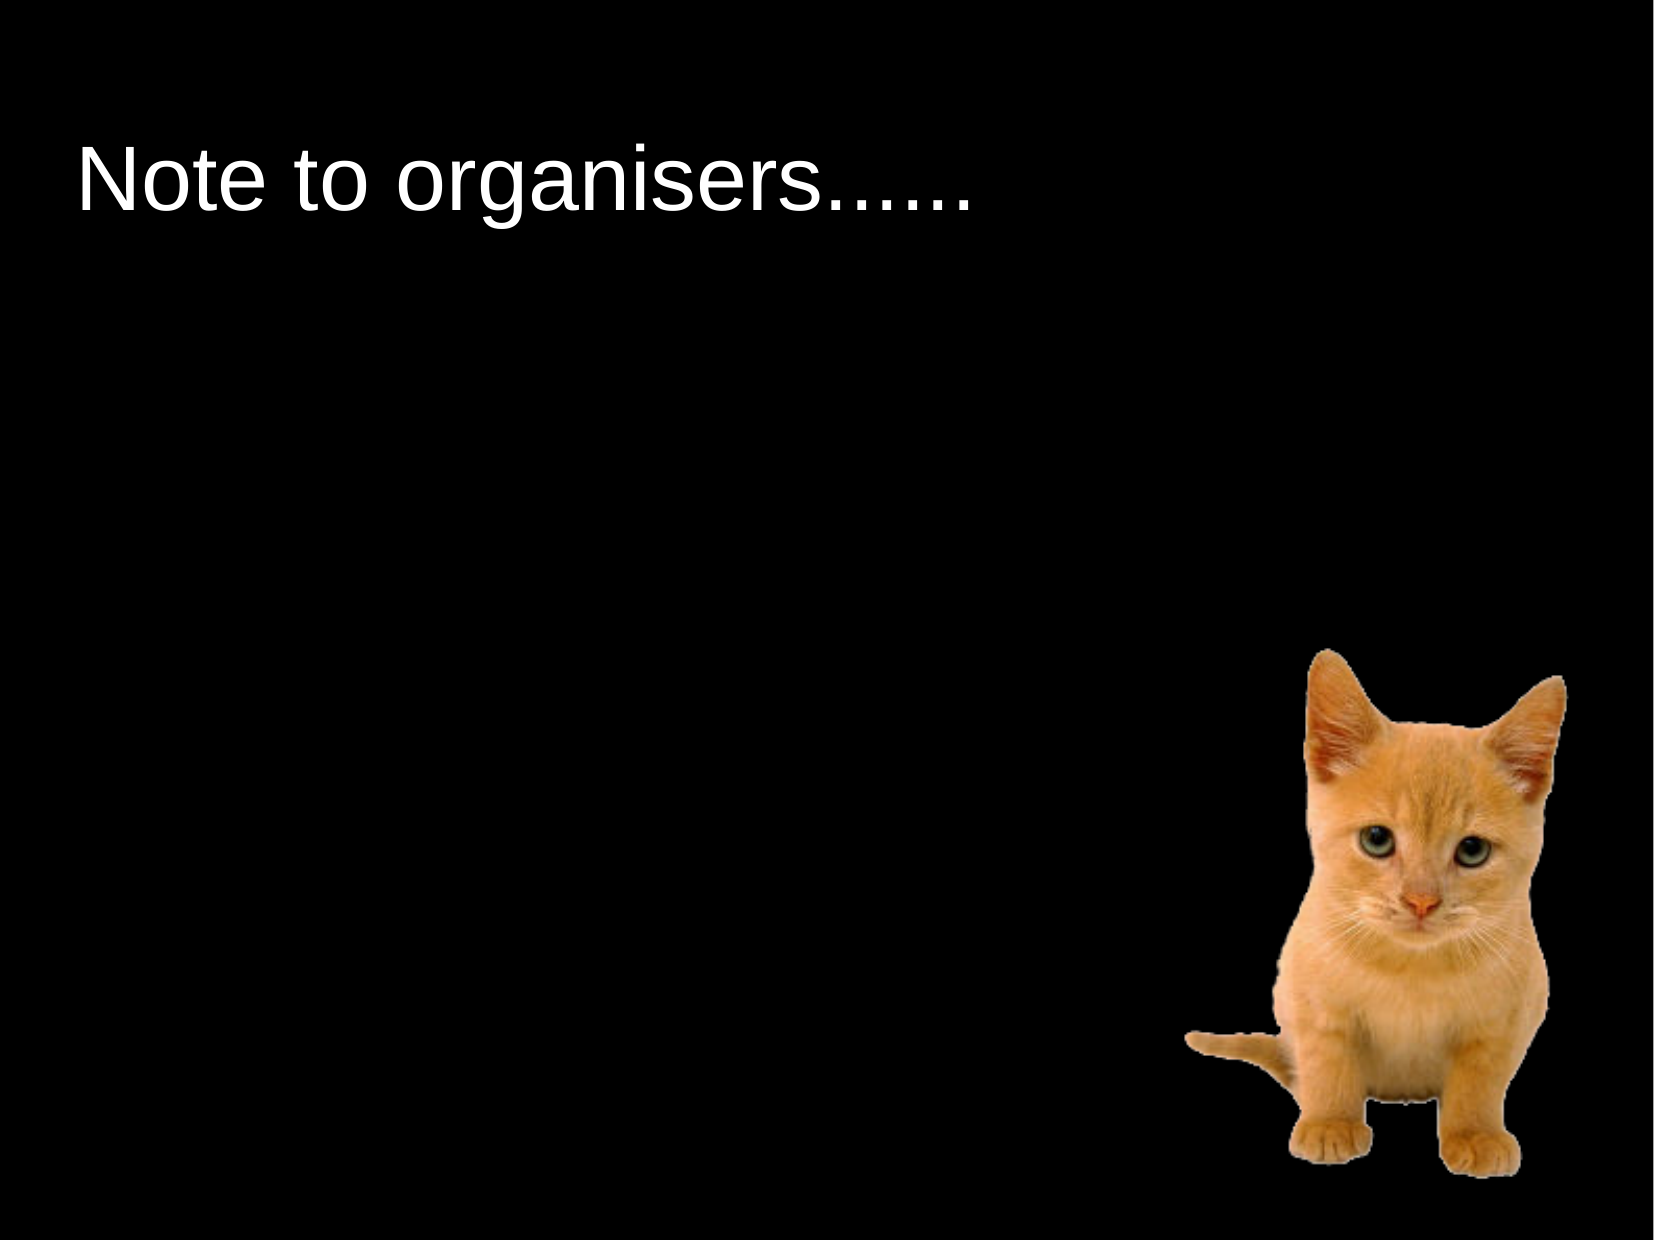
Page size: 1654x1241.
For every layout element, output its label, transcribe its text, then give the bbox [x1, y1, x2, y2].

title Note to organisers...... [75, 75, 1564, 283]
picture [937, 600, 1654, 1225]
